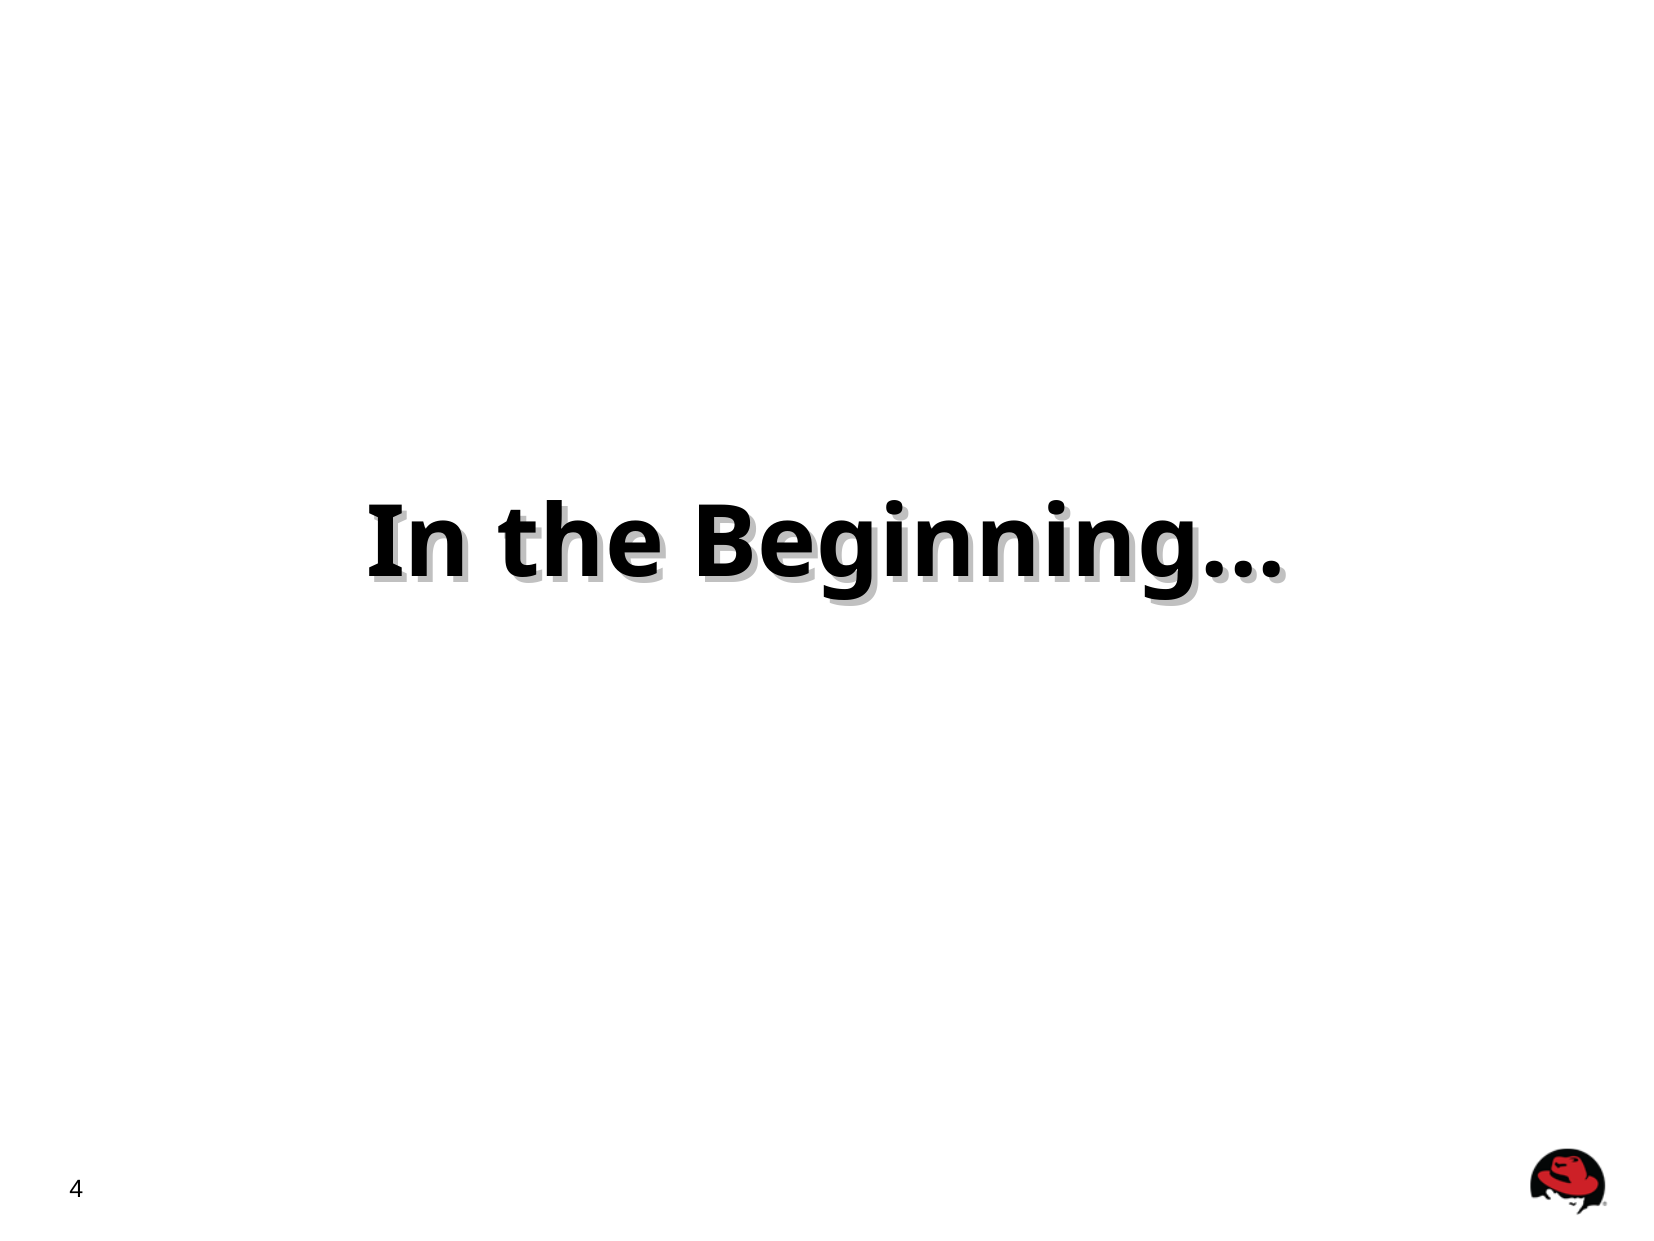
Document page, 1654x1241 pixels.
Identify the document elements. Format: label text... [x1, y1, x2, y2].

picture [1529, 1146, 1613, 1224]
subtitle In the Beginning... [82, 37, 1571, 1039]
